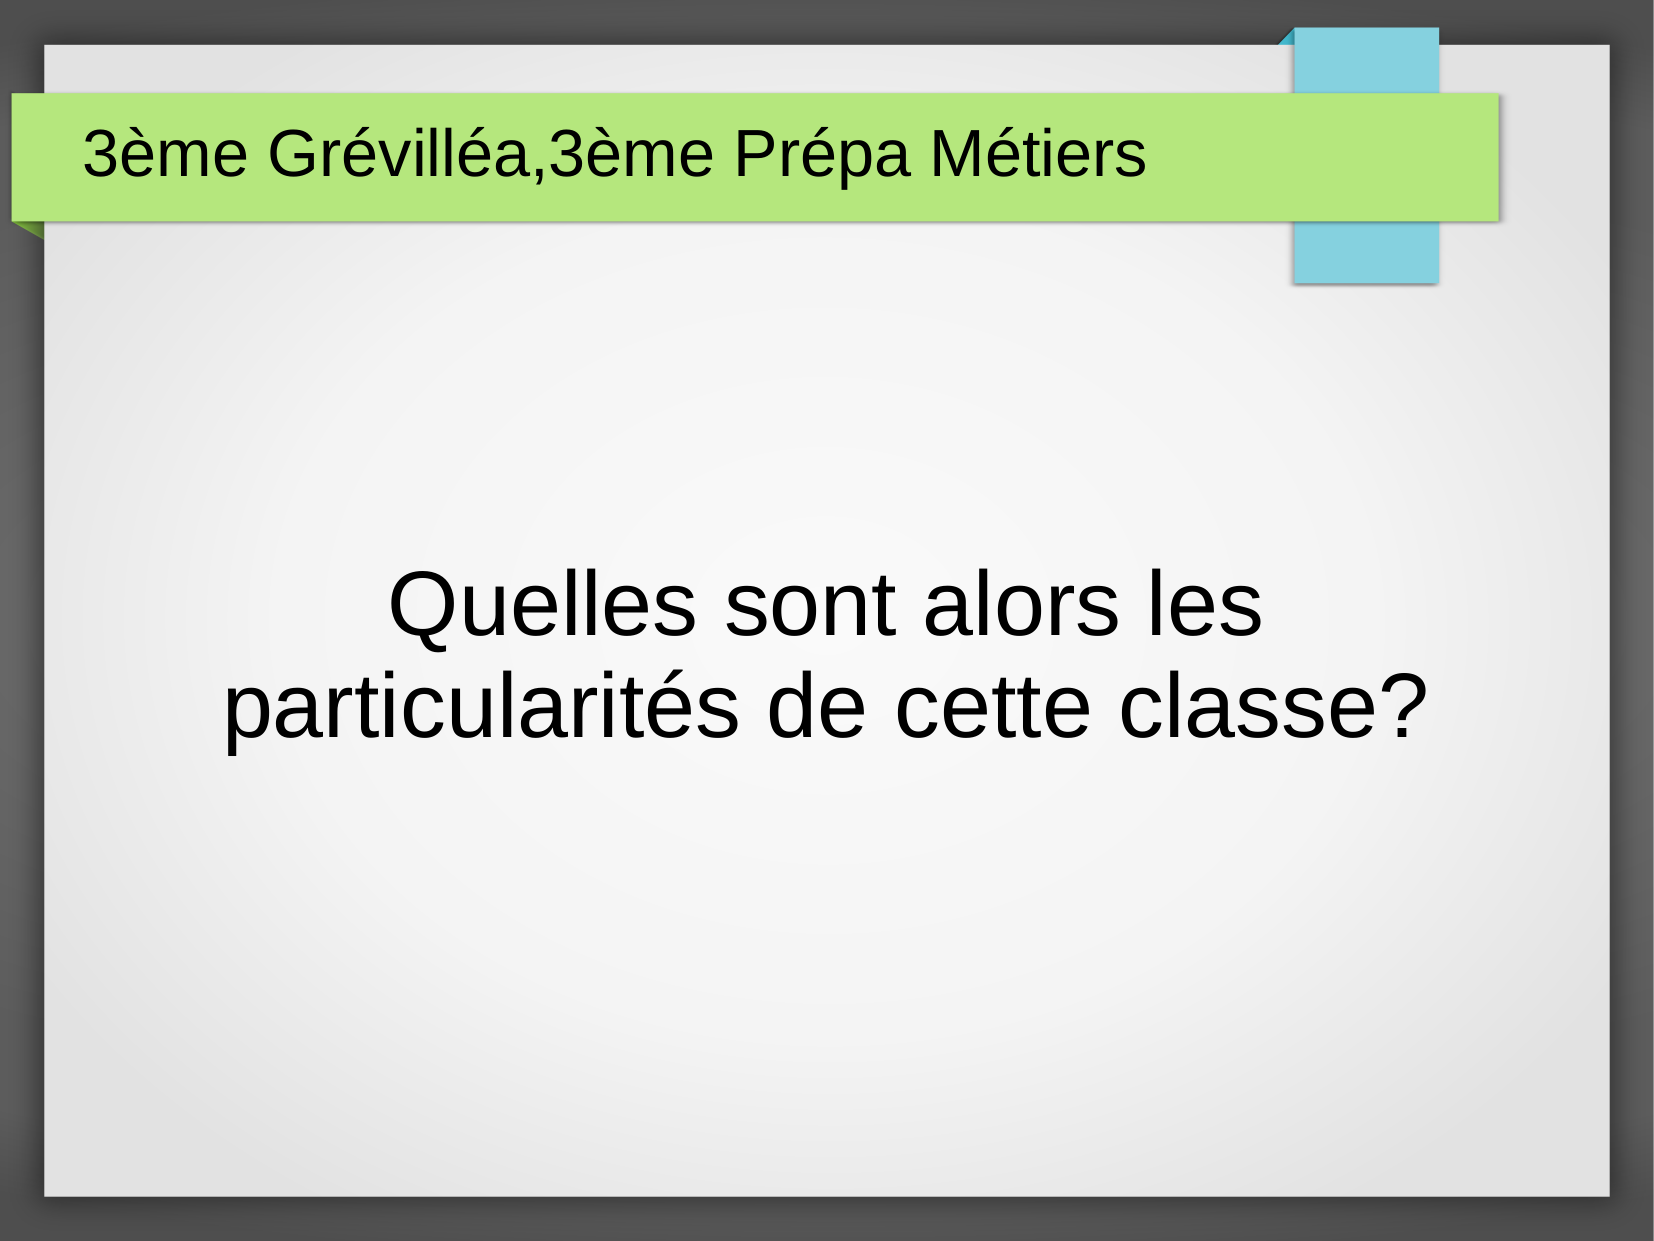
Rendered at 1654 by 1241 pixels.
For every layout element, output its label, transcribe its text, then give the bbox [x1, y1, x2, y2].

subtitle Quelles sont alors les particularités de cette classe? [82, 295, 1571, 1015]
title 3ème Grévilléa,3ème Prépa Métiers [82, 94, 1264, 213]
picture [0, 0, 1654, 1241]
